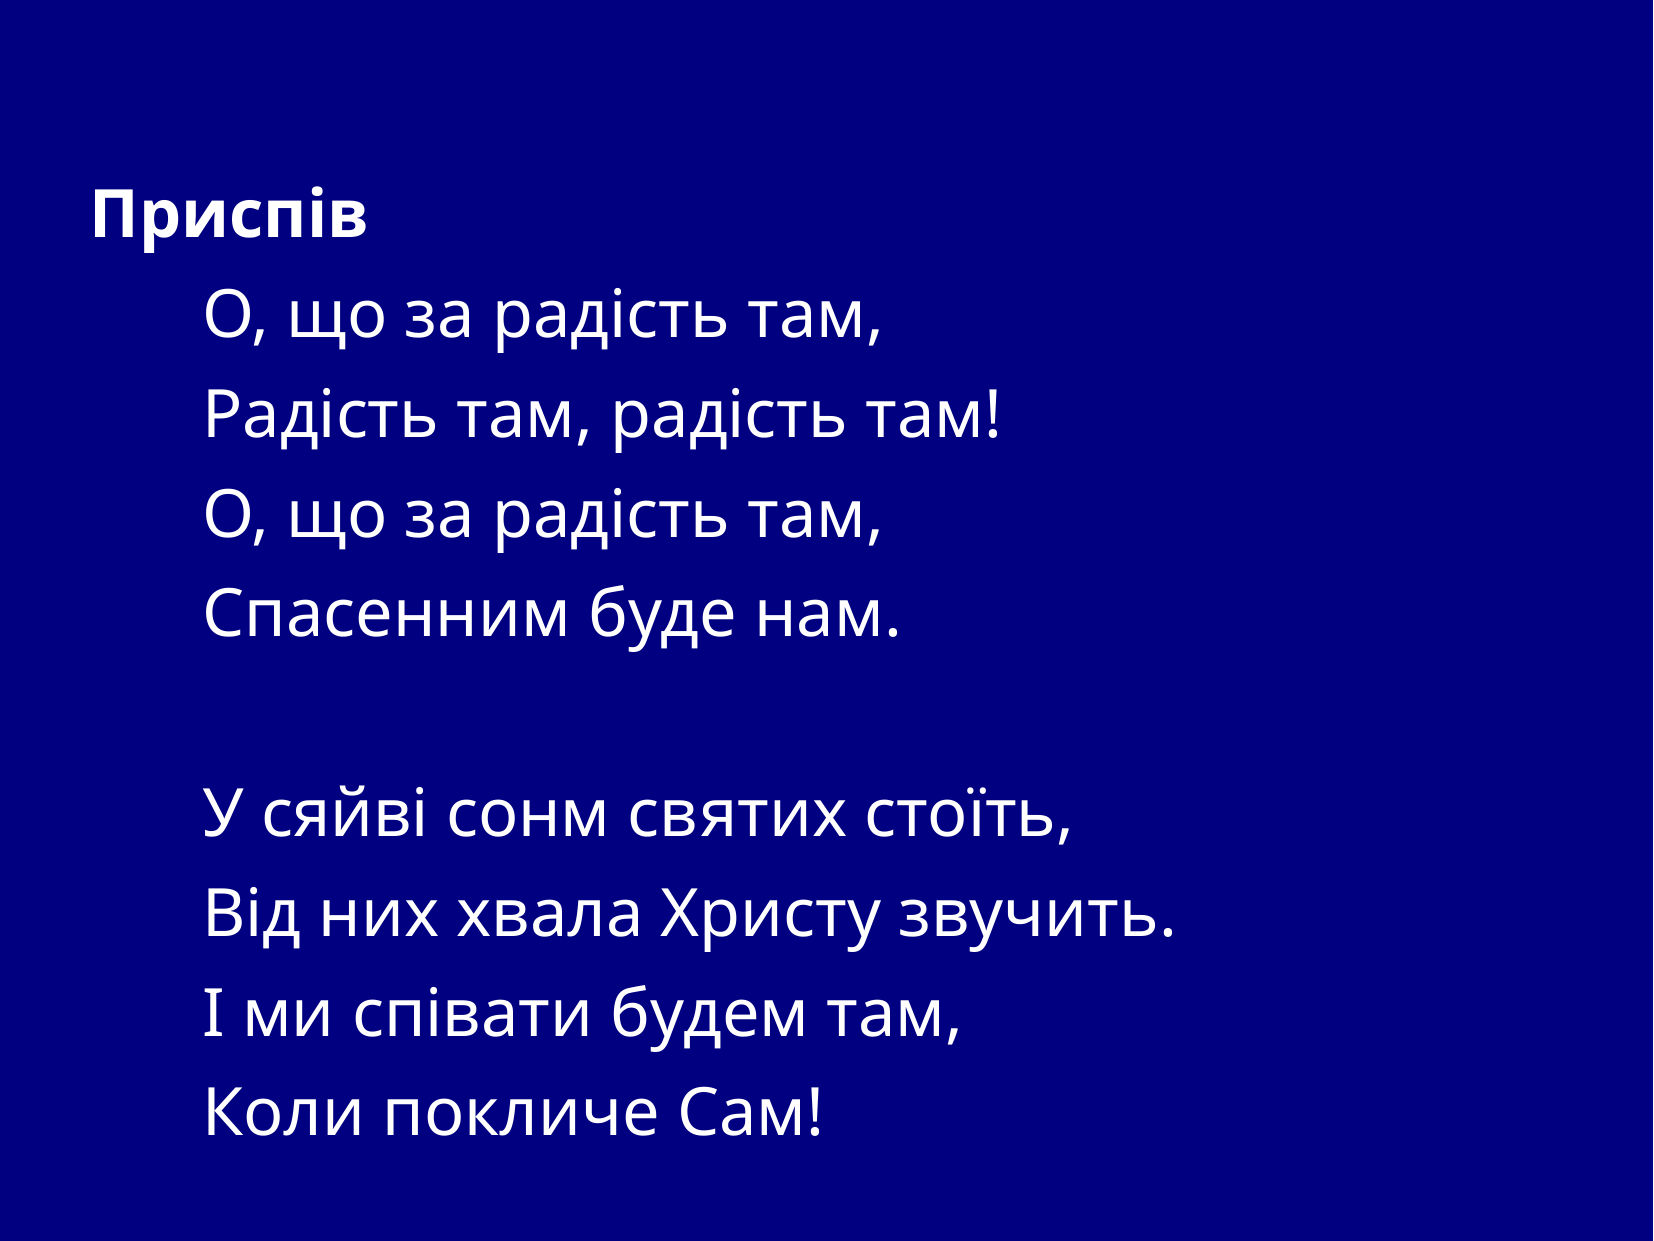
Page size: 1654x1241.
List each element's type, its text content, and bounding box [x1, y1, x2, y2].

text_box Приспів О, що за радість там, Радість там, радість там! О, що за радість там, Спасенним буде нам. У сяйві сонм святих стоїть, Від них хвала Христу звучить. І ми співати будем там, Коли покличе Сам! [75, 150, 1576, 1163]
